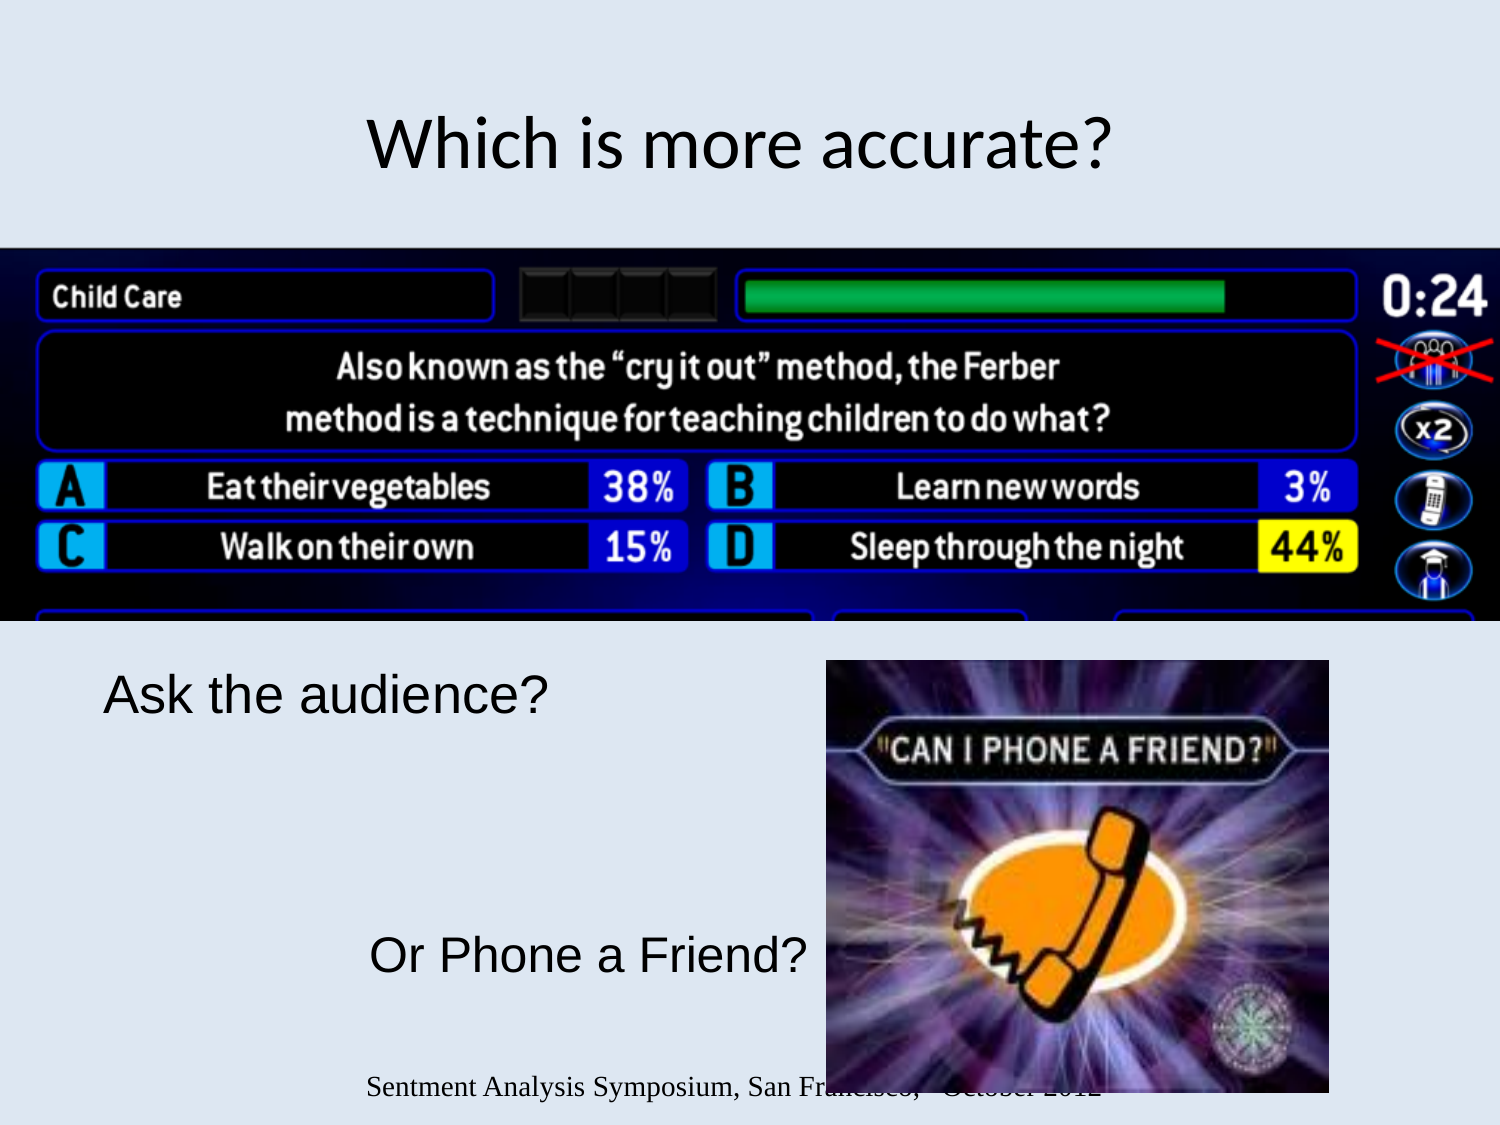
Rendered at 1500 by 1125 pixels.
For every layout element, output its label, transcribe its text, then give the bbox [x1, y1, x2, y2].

title Which is more accurate? [75, 36, 1425, 241]
picture [0, 247, 1500, 621]
picture [826, 660, 1329, 1093]
text_box Ask the audience? [88, 652, 591, 798]
text_box Or Phone a Friend? [354, 915, 823, 991]
